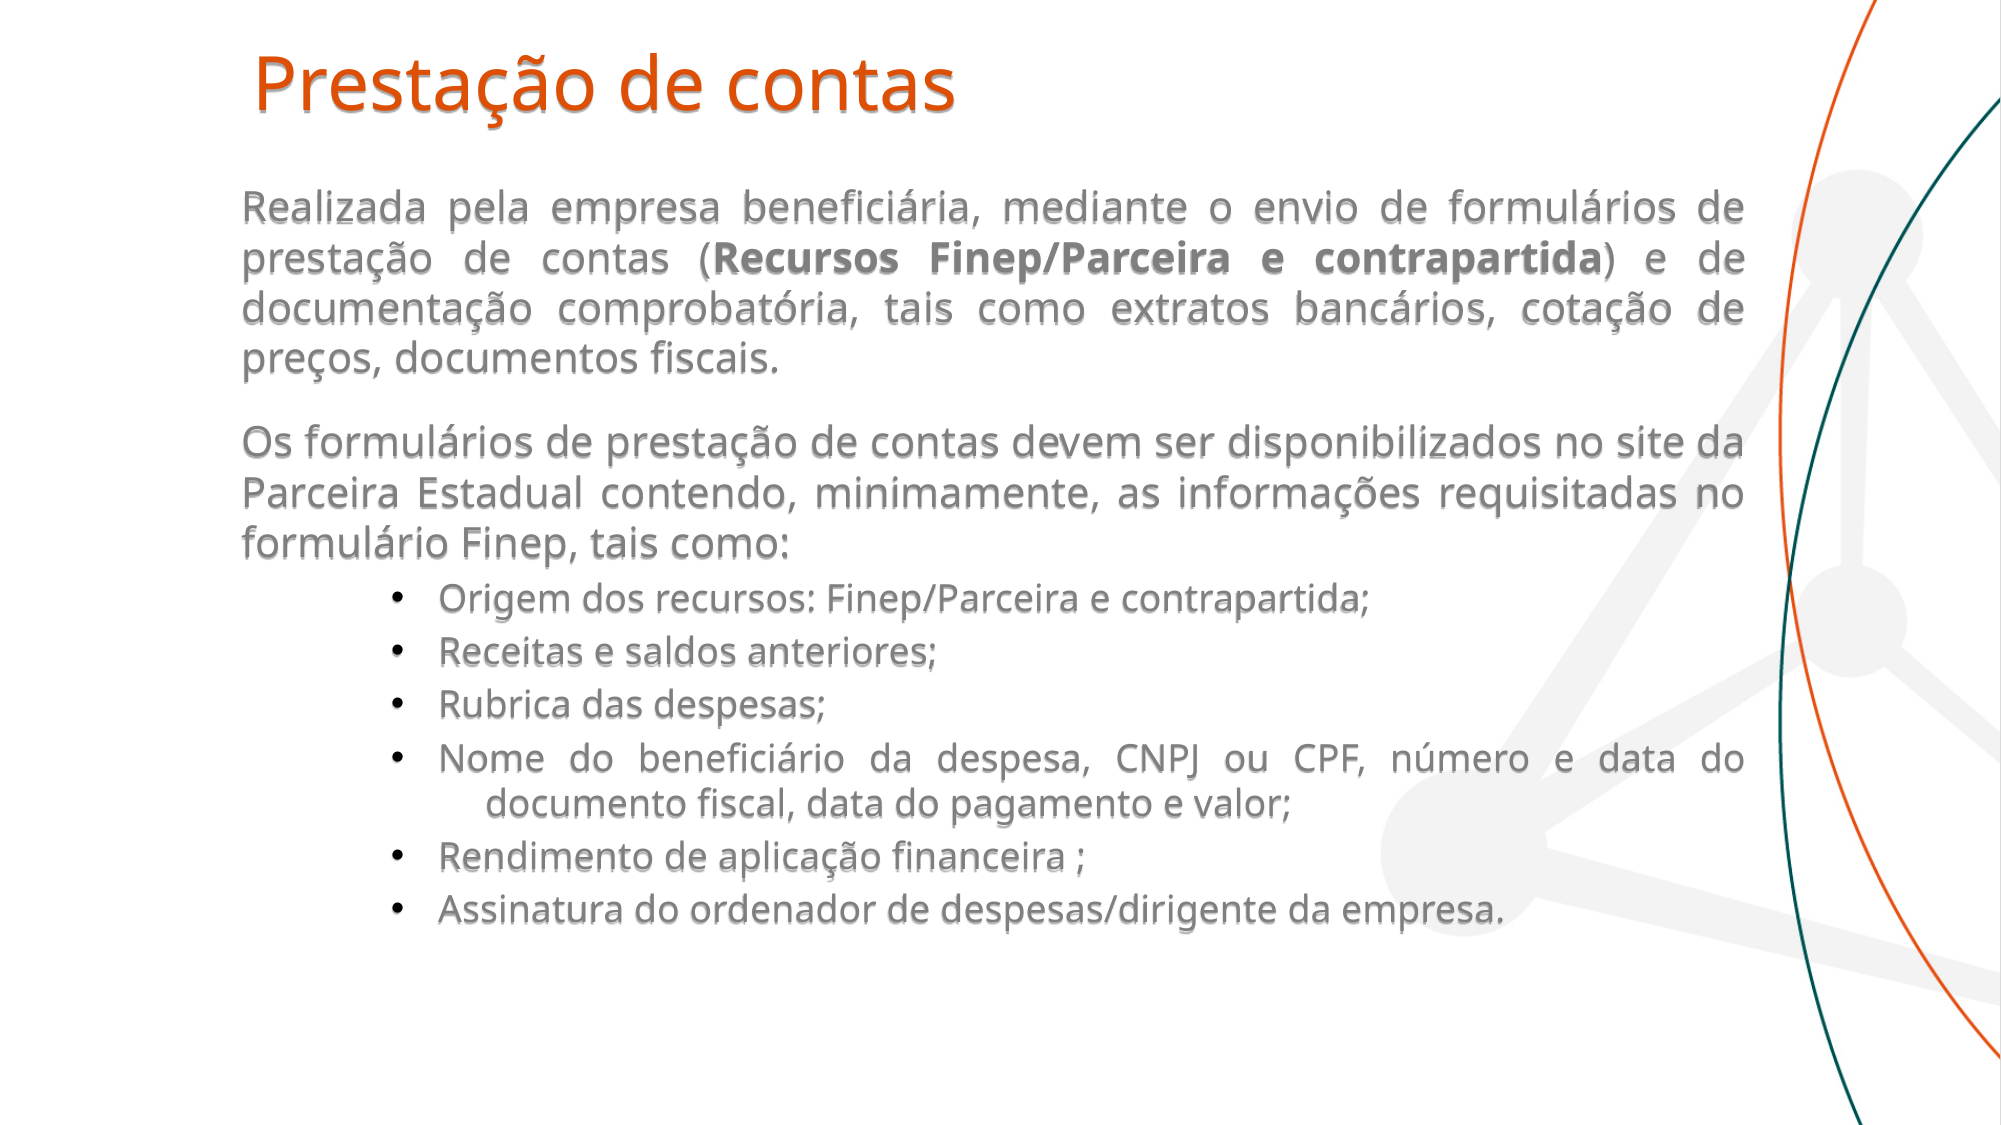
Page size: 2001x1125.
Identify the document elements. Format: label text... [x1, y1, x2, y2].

text_box Prestação de contas [237, 27, 1250, 138]
text_box Realizada pela empresa beneficiária, mediante o envio de formulários de prestação de contas (Recursos Finep/Parceira e contrapartida) e de documentação comprobatória, tais como extratos bancários, cotação de preços, documentos fiscais. Os formulários de prestação de contas devem ser disponibilizados no site da Parceira Estadual contendo, minimamente, as informações requisitadas no formulário Finep, tais como: Origem dos recursos: Finep/Parceira e contrapartida; Receitas e saldos anteriores; Rubrica das despesas; Nome do beneficiário da despesa, CNPJ ou CPF, número e data do documento fiscal, data do pagamento e valor; Rendimento de aplicação financeira ; Assinatura do ordenador de despesas/dirigente da empresa. [226, 172, 1762, 1036]
